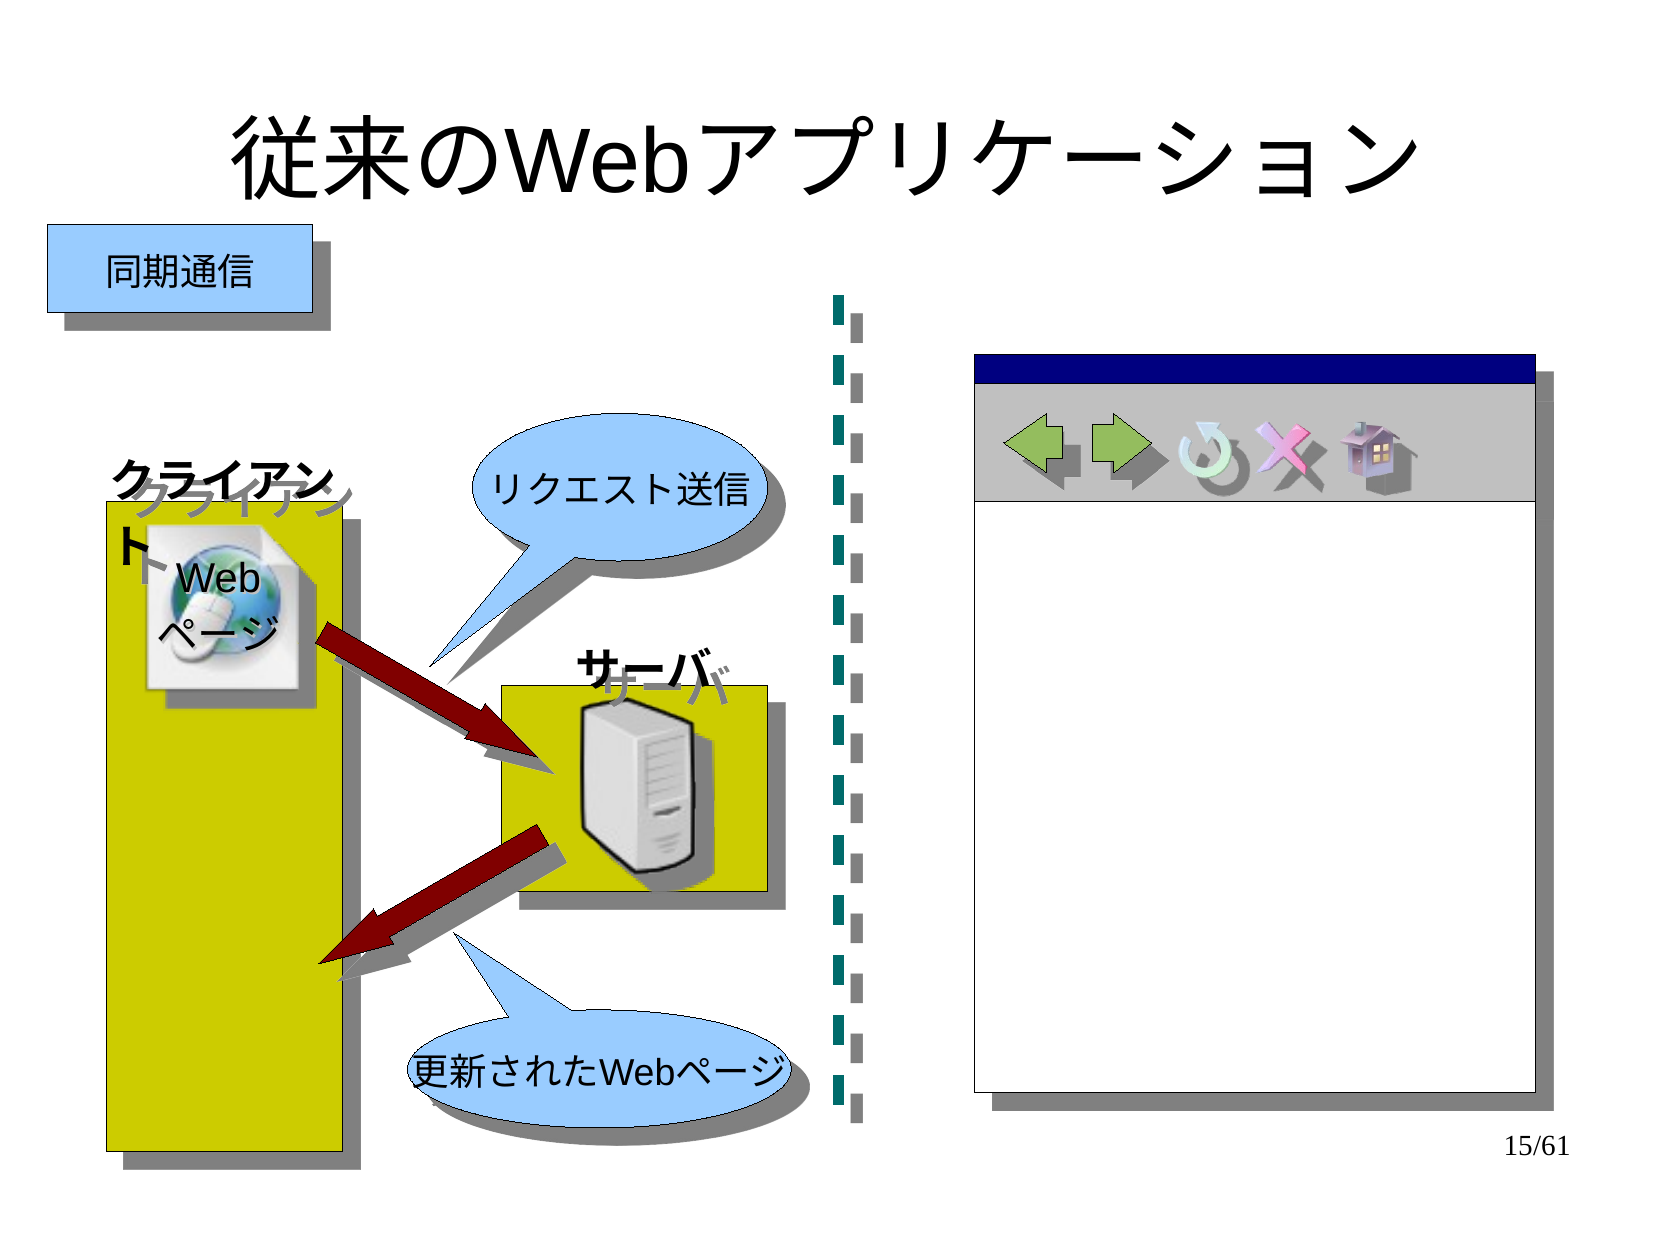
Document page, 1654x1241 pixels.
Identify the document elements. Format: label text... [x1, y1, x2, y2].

text_box [745, 687, 768, 892]
picture [1340, 419, 1400, 479]
picture [1175, 419, 1235, 479]
text_box [974, 354, 1536, 1093]
text_box 同期通信 [47, 224, 313, 313]
picture [129, 519, 308, 697]
title 従来のWebアプリケーション [82, 49, 1571, 257]
text_box 更新されたWebページ [407, 932, 792, 1128]
text_box リクエスト送信 [429, 413, 768, 667]
text_box サーバ [561, 625, 768, 687]
text_box クライアント [94, 437, 361, 498]
text_box [106, 501, 549, 1152]
picture [1251, 419, 1312, 479]
picture [549, 667, 727, 918]
